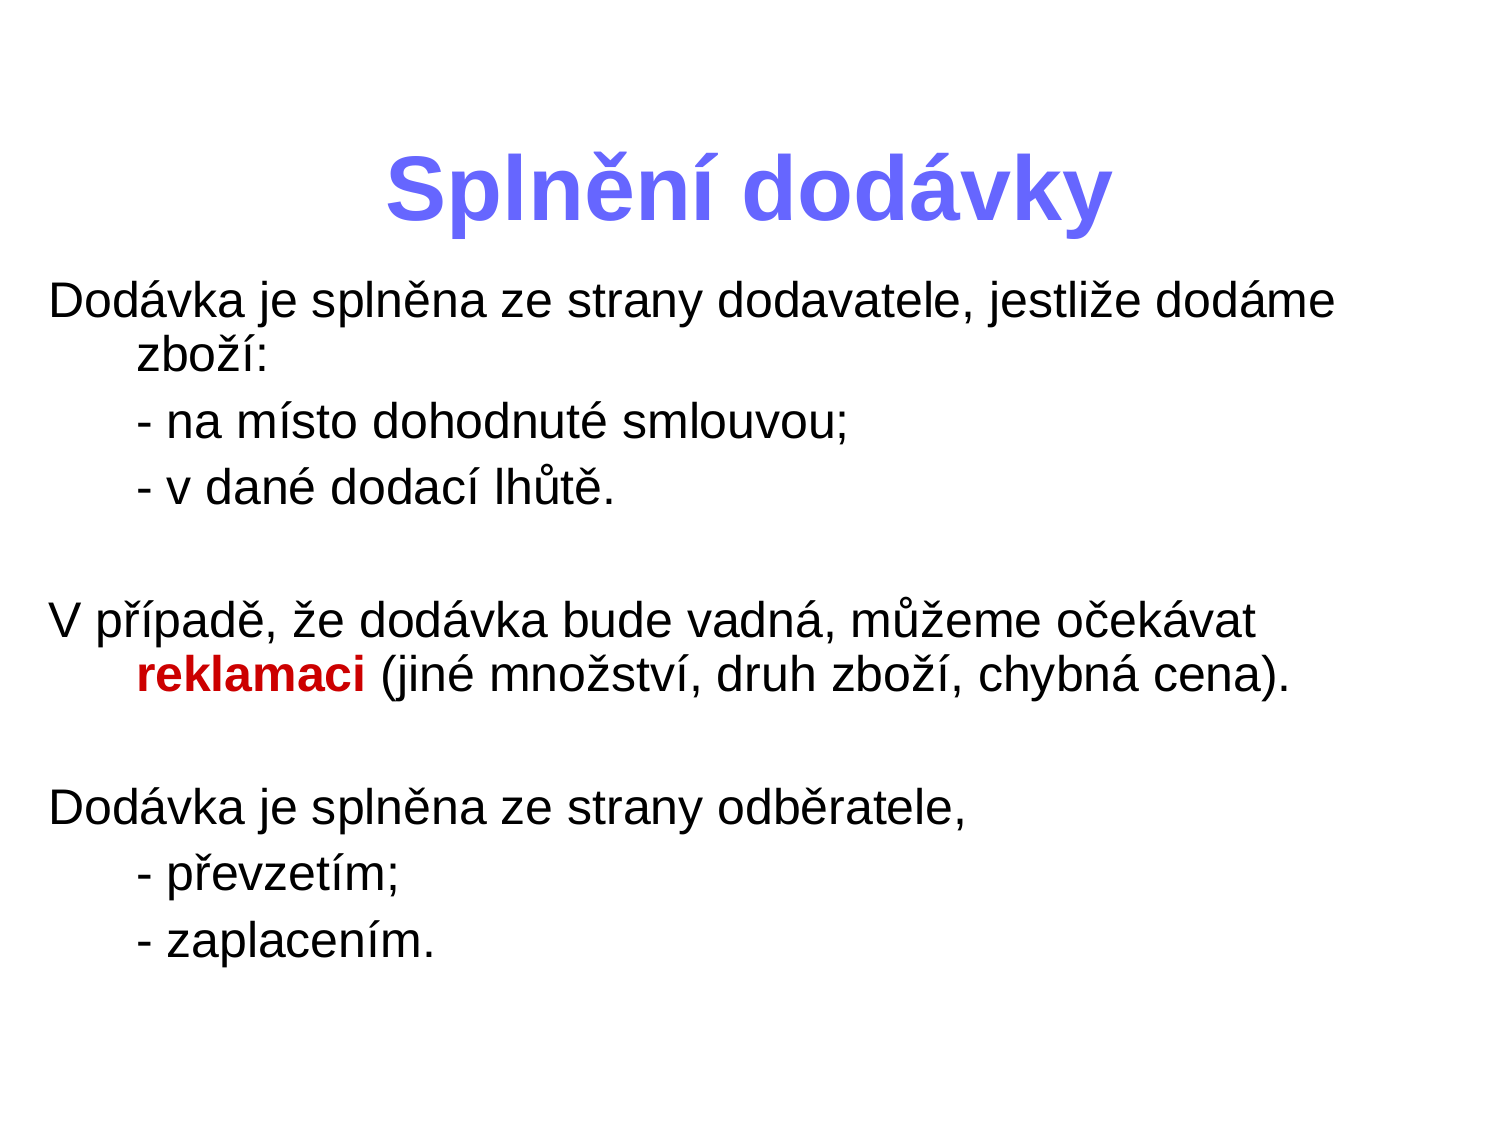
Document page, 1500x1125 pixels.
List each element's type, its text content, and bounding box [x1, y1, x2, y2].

title Splnění dodávky [75, 90, 1426, 267]
list Dodávka je splněna ze strany dodavatele, jestliže dodáme zboží: - na místo dohodnuté smlouvou; - v dané dodací lhůtě. V případě, že dodávka bude vadná, můžeme očekávat reklamaci (jiné množství, druh zboží, chybná cena). Dodávka je splněna ze strany odběratele, - převzetím; - zaplacením. [0, 267, 1459, 1047]
